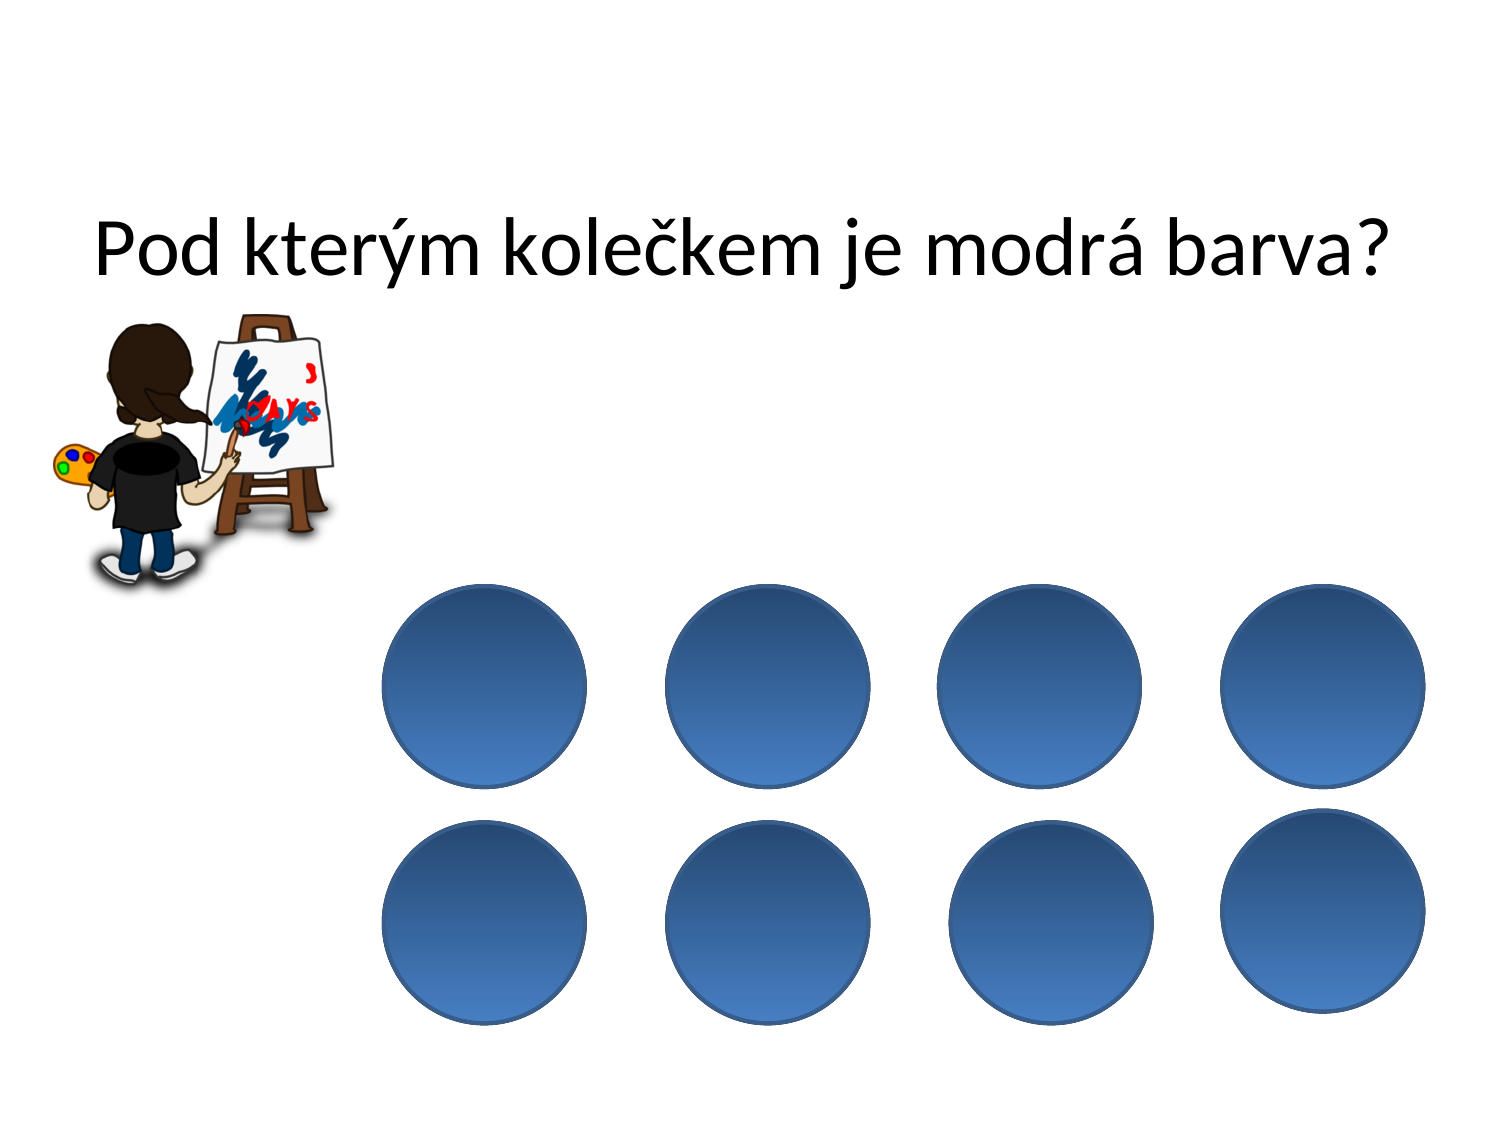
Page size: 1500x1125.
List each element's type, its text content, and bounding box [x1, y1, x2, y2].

text_box Pod kterým kolečkem je modrá barva? [78, 184, 1410, 301]
text_box [667, 822, 869, 1024]
text_box [667, 586, 869, 788]
text_box [950, 822, 1152, 1024]
text_box [1222, 586, 1424, 788]
picture [53, 314, 343, 601]
text_box [383, 822, 585, 1024]
text_box [383, 586, 585, 788]
text_box [1222, 810, 1424, 1012]
text_box [939, 586, 1140, 788]
